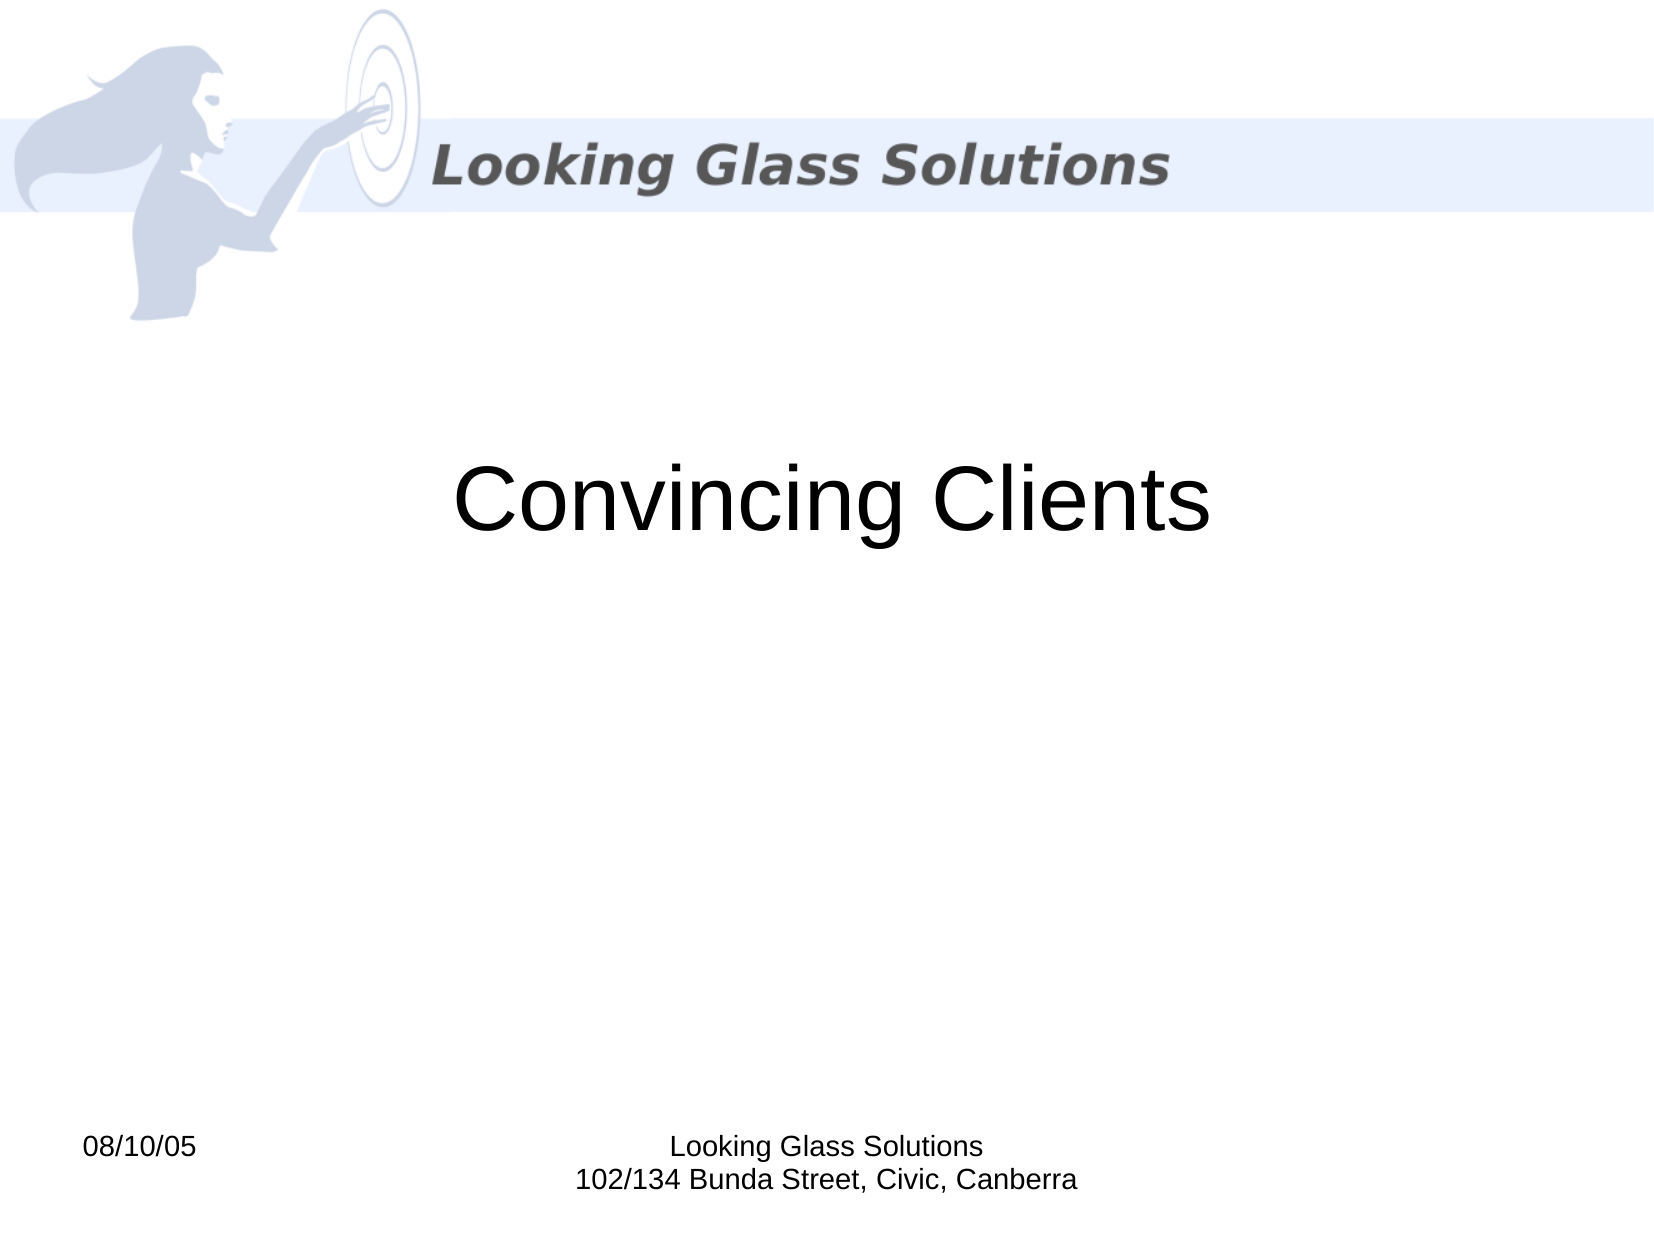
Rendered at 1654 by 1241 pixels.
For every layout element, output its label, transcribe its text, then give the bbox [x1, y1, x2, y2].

title Convincing Clients [88, 395, 1577, 603]
picture [0, 0, 1654, 325]
